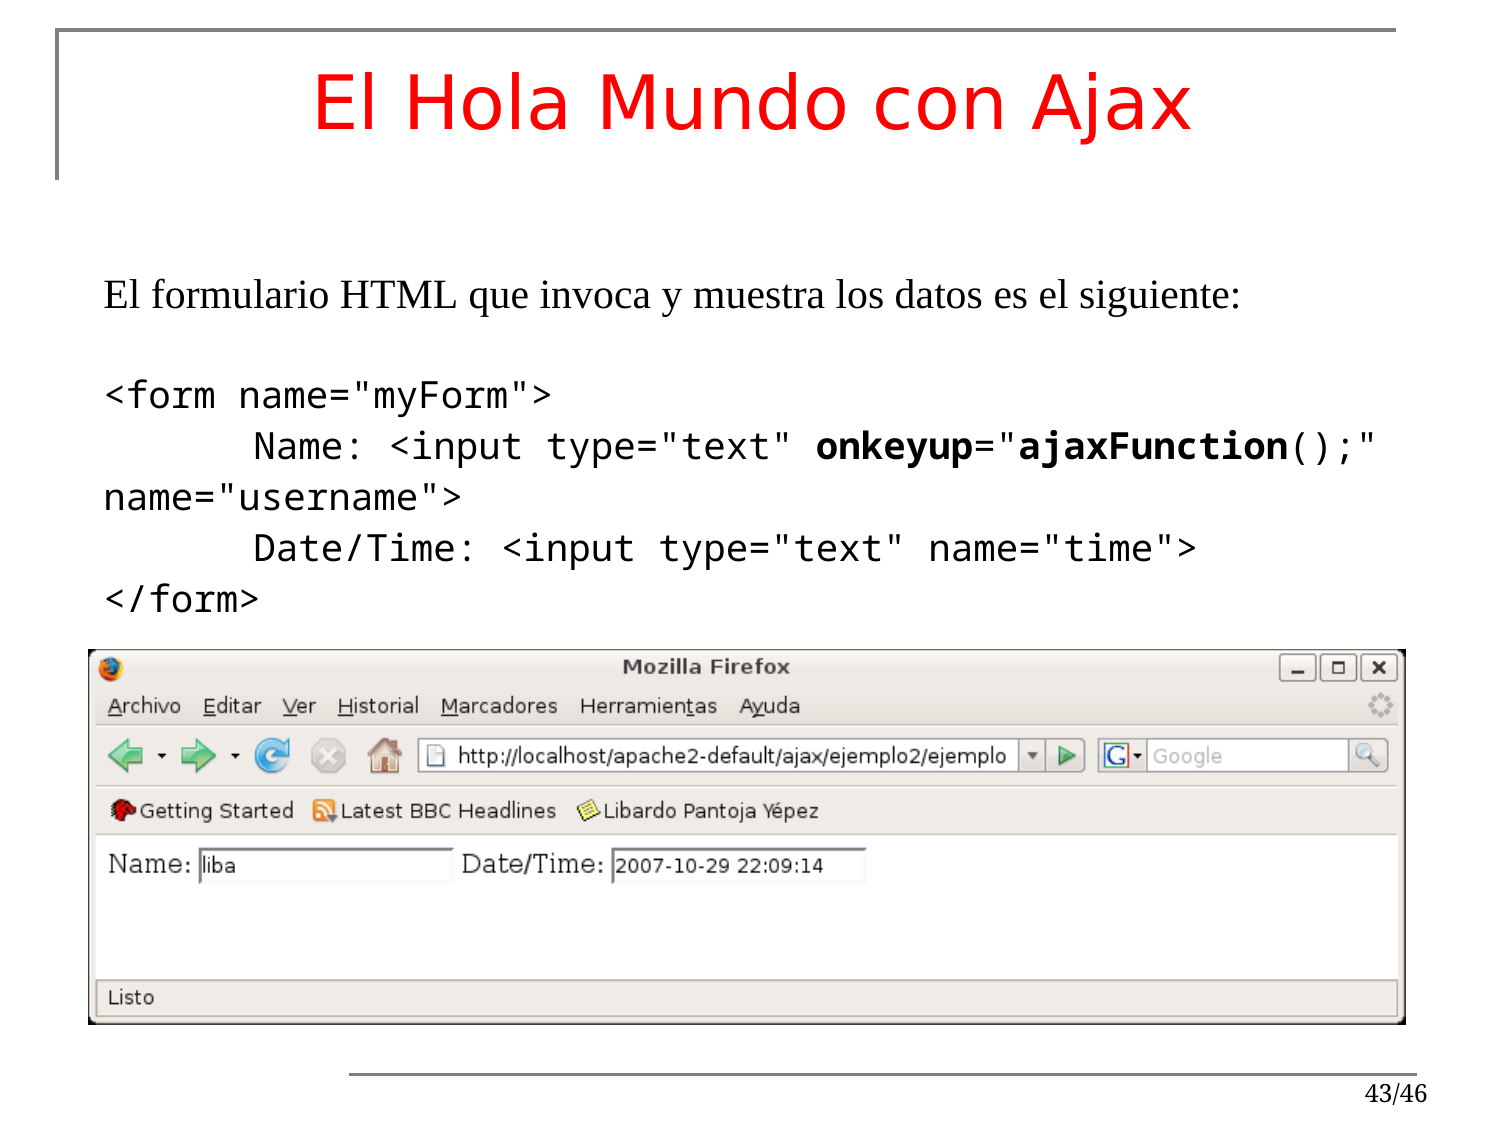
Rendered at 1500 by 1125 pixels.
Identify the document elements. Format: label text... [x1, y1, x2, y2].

text_box El formulario HTML que invoca y muestra los datos es el siguiente: <form name="myForm"> Name: <input type="text" onkeyup="ajaxFunction();" name="username"> Date/Time: <input type="text" name="time"> </form> [88, 263, 1477, 590]
title El Hola Mundo con Ajax [59, 52, 1447, 155]
picture [88, 649, 1406, 1025]
